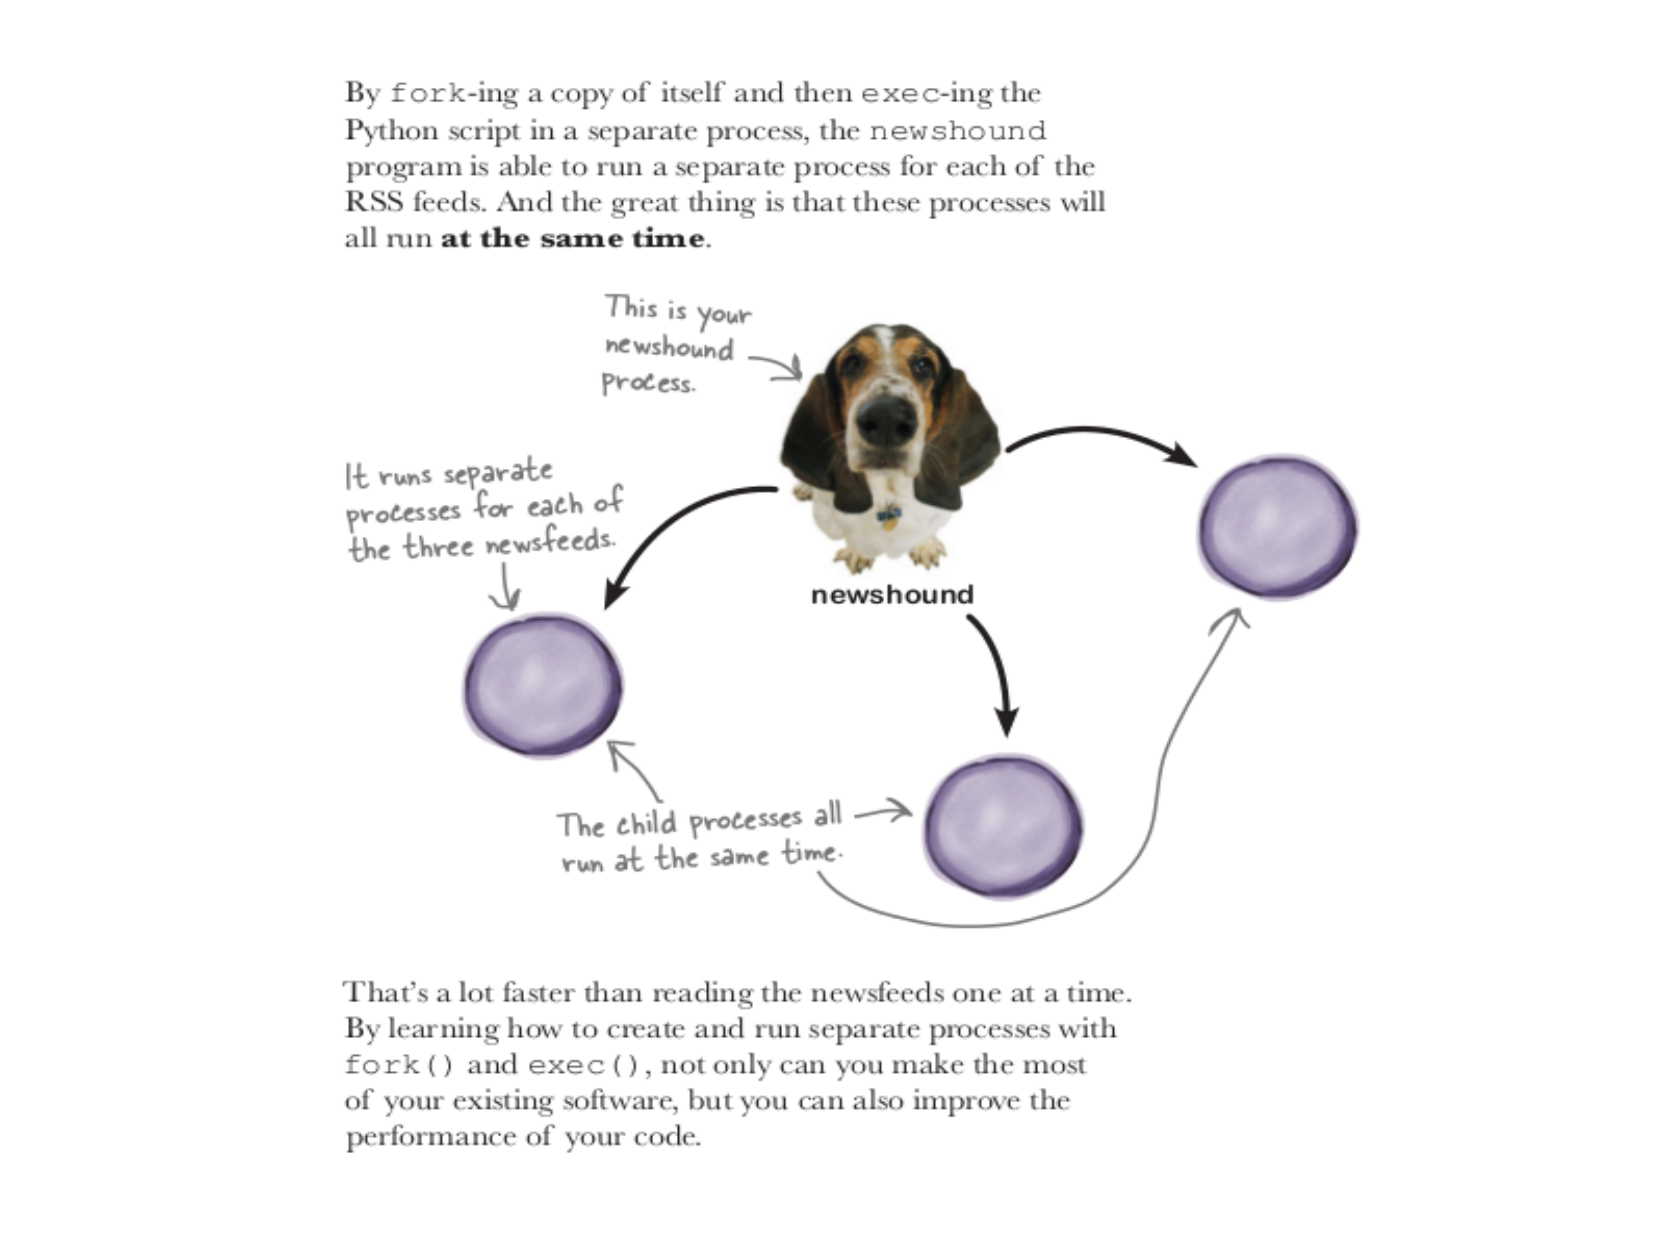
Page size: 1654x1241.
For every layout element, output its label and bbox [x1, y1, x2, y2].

picture [318, 70, 1371, 1170]
